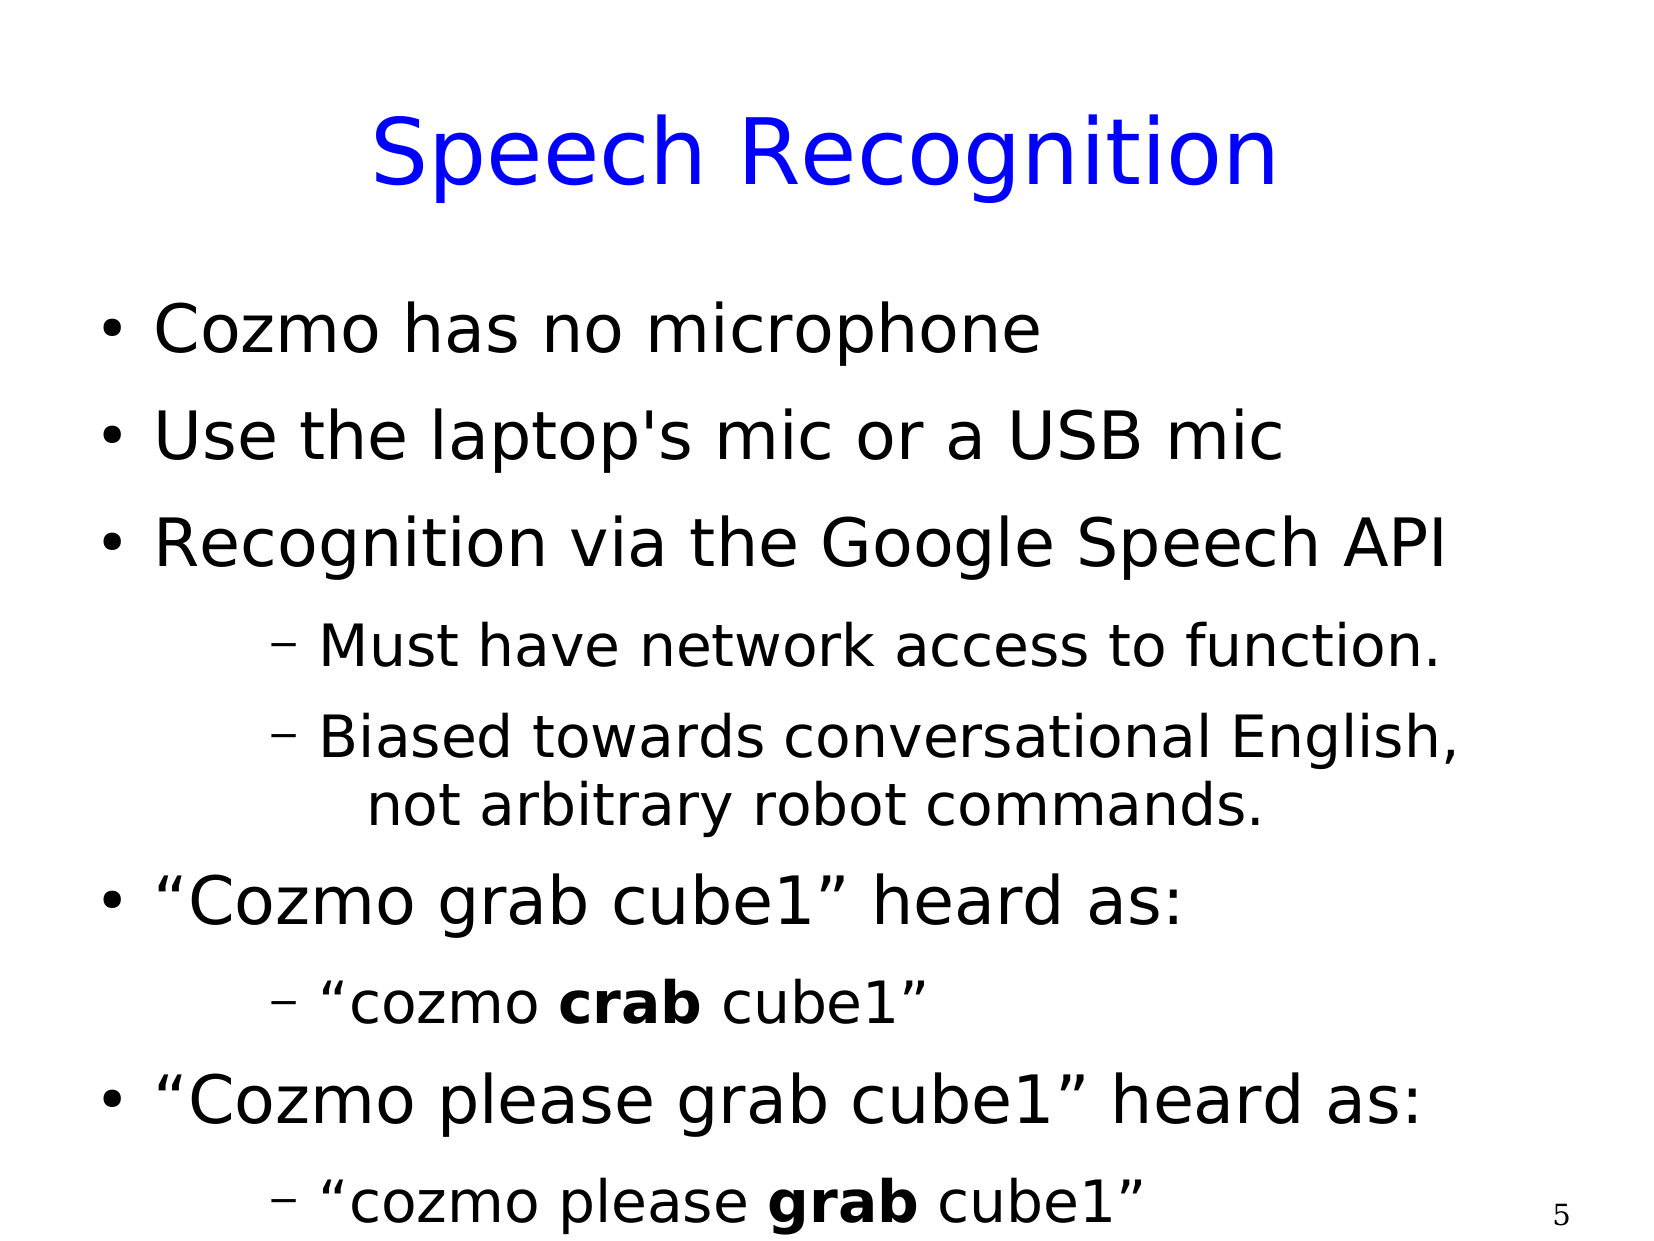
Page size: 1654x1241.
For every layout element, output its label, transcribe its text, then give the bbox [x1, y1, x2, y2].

list Cozmo has no microphone Use the laptop's mic or a USB mic Recognition via the Google Speech API Must have network access to function. Biased towards conversational English, not arbitrary robot commands. “Cozmo grab cube1” heard as: “cozmo crab cube1” “Cozmo please grab cube1” heard as: “cozmo please grab cube1” [82, 290, 1571, 1237]
title Speech Recognition [82, 49, 1571, 257]
